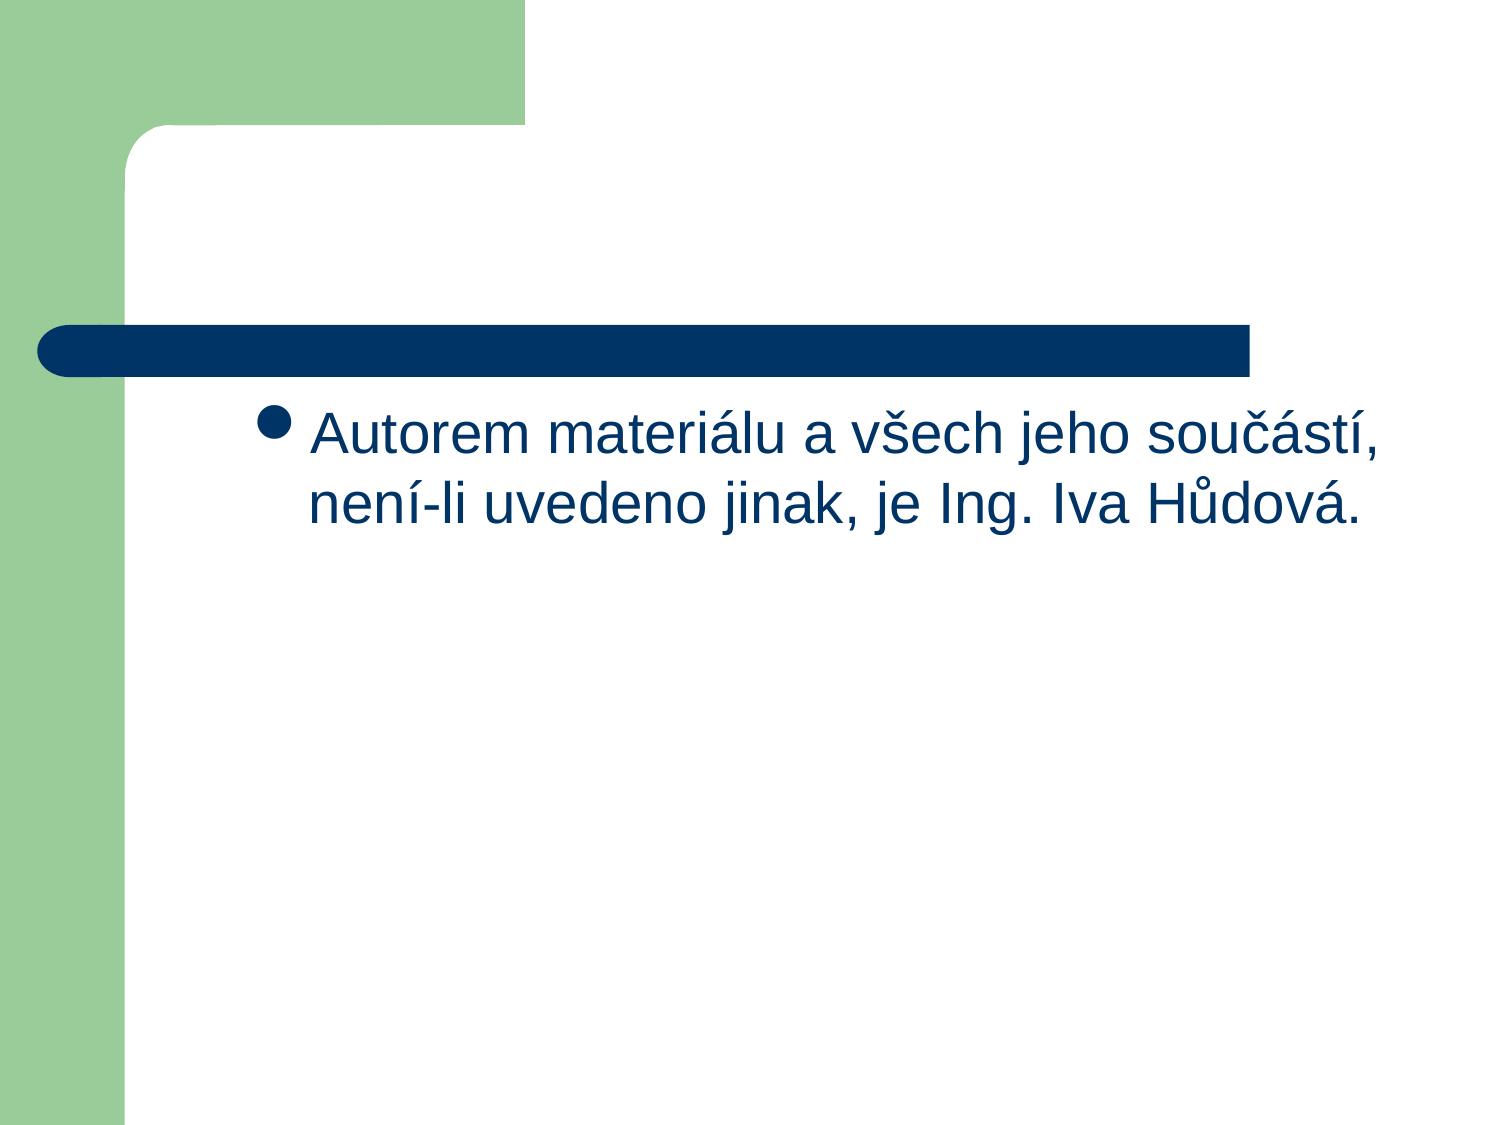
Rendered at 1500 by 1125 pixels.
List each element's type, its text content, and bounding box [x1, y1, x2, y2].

text_box Autorem materiálu a všech jeho součástí, není-li uvedeno jinak, je Ing. Iva Hůdová. [237, 387, 1500, 999]
